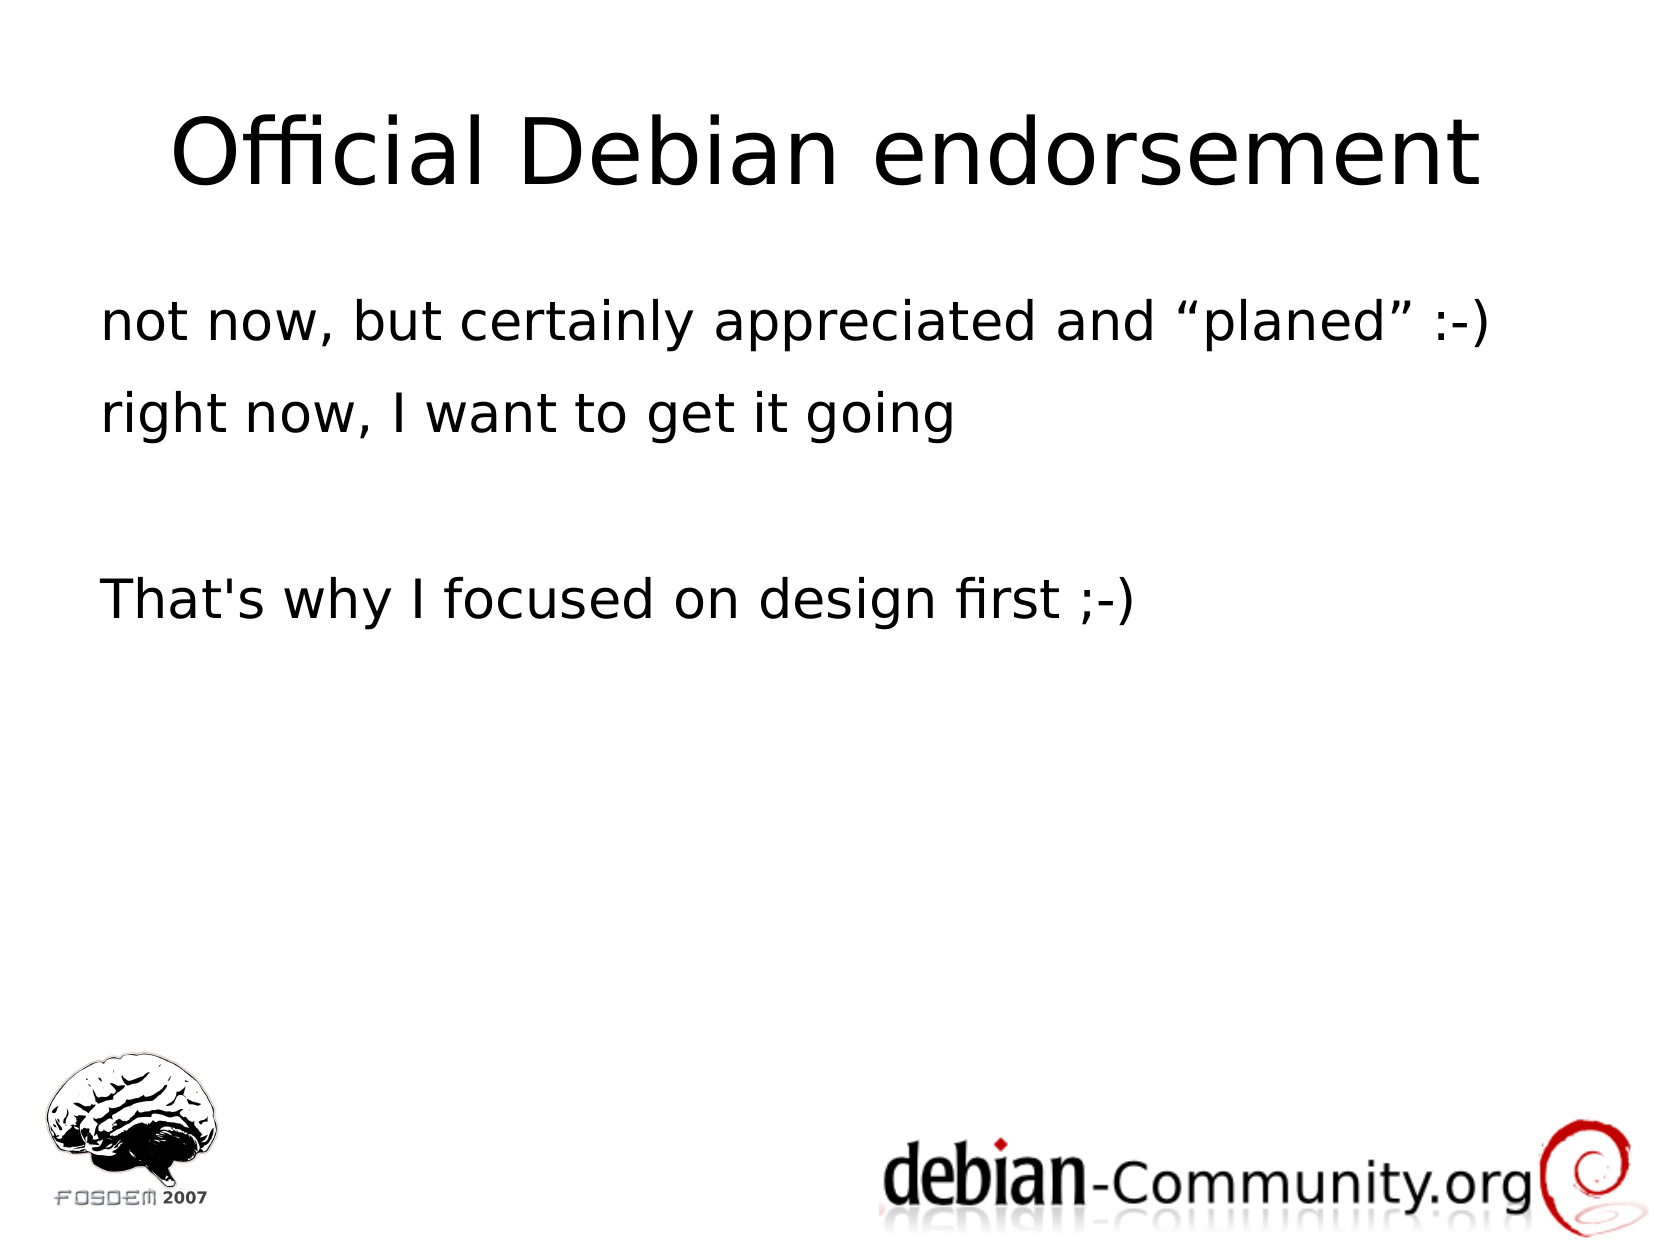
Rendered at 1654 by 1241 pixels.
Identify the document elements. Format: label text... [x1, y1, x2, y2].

picture [876, 1113, 1654, 1241]
picture [37, 1050, 226, 1211]
list not now, but certainly appreciated and “planed” :-) right now, I want to get it going That's why I focused on design first ;-) [82, 290, 1571, 1109]
title Official Debian endorsement [82, 49, 1571, 257]
